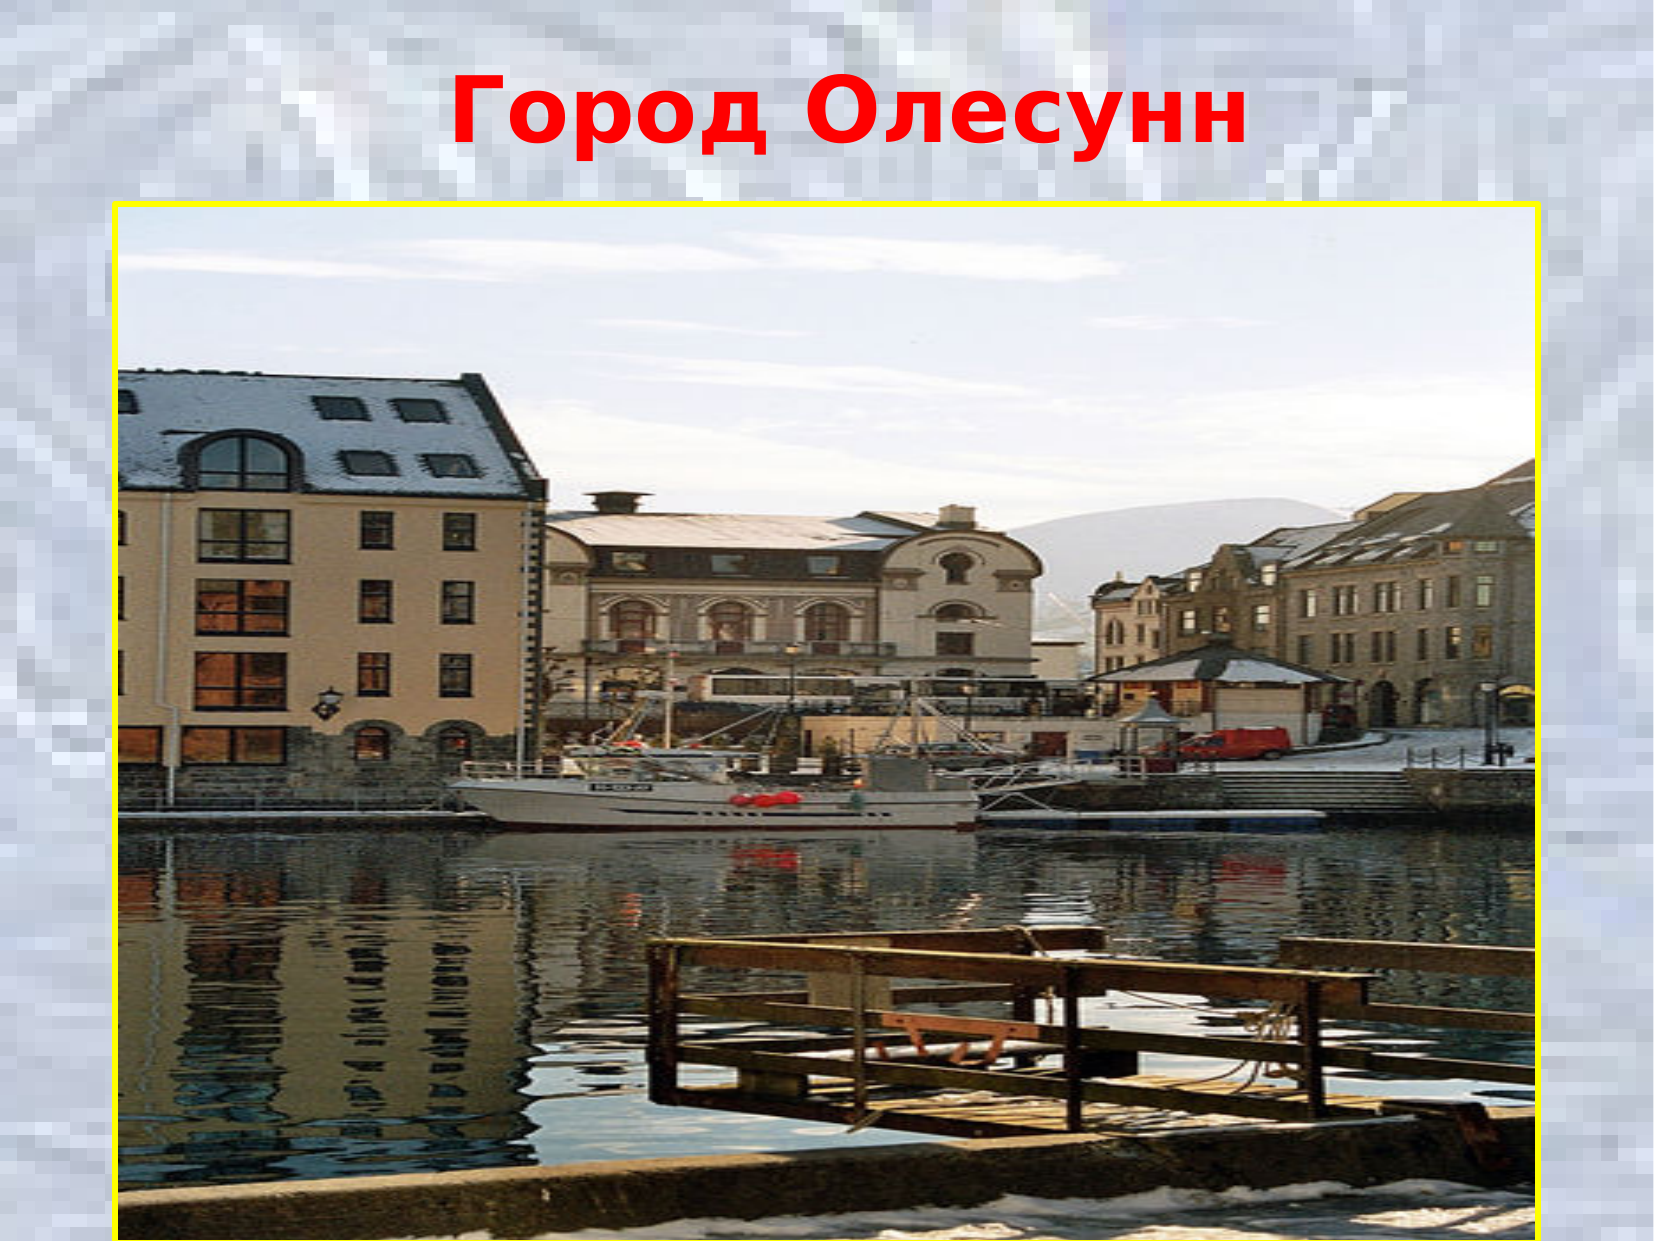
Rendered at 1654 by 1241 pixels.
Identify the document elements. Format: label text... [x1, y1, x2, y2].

title Город Олесунн [106, 14, 1595, 207]
picture [118, 206, 1536, 1241]
picture [0, 0, 1654, 1241]
